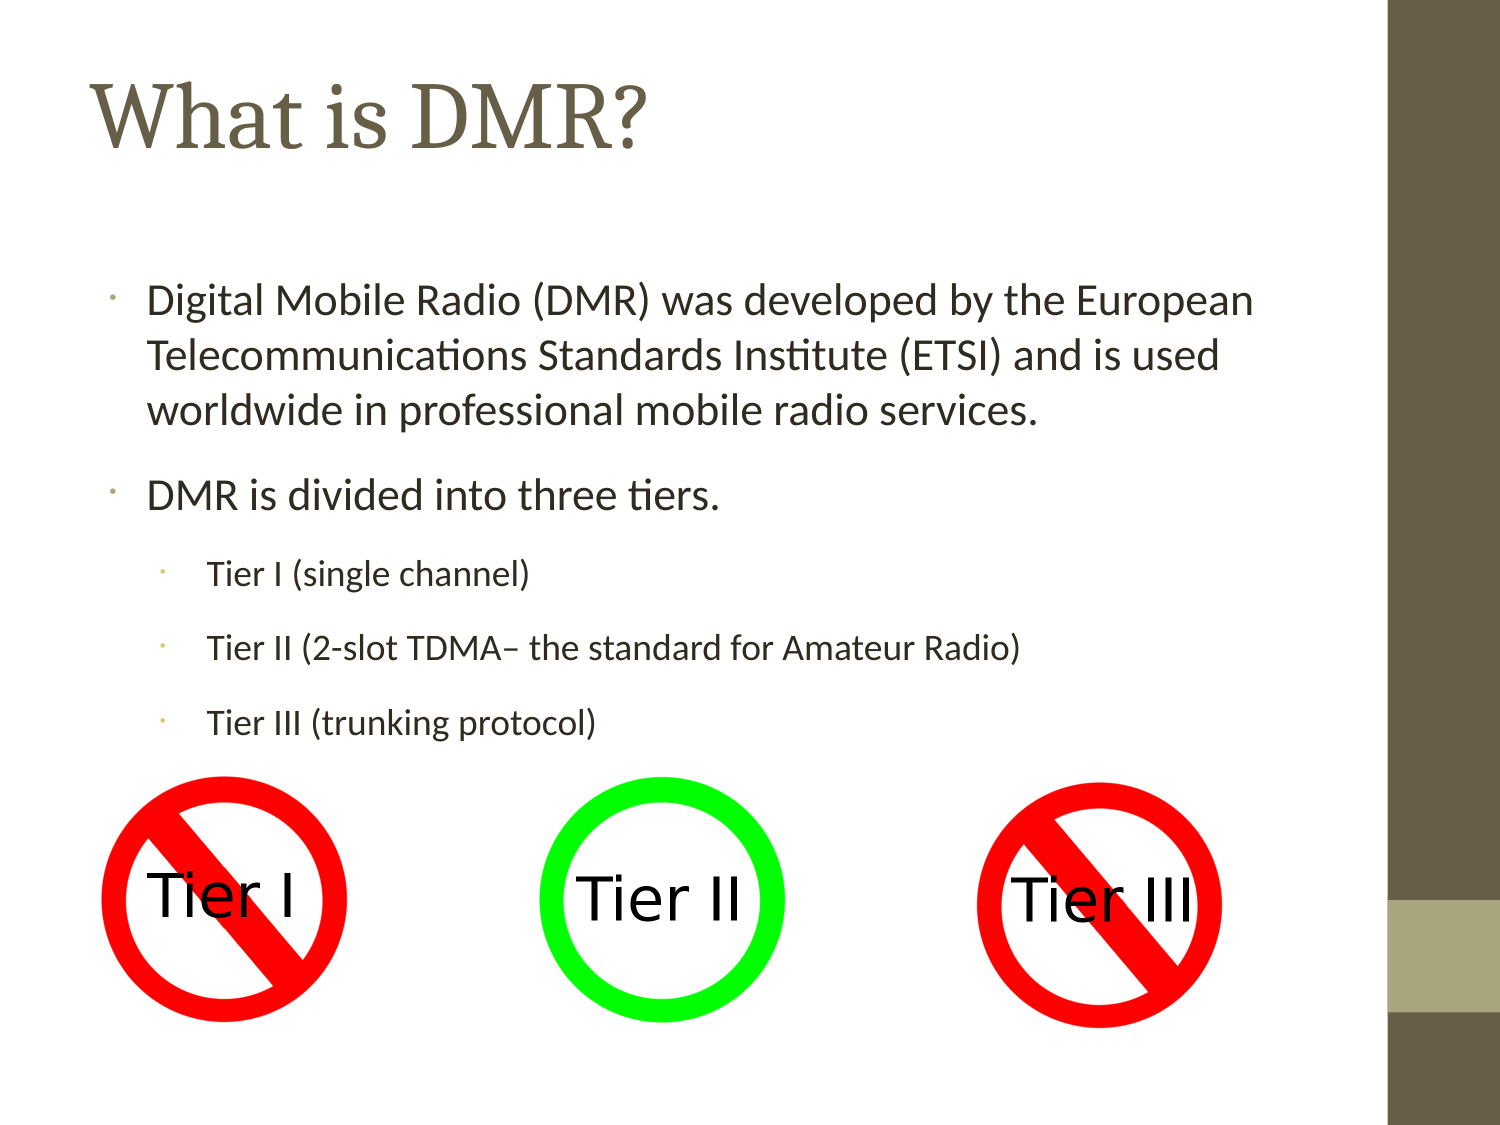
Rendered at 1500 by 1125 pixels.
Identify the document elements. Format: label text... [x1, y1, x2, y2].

title What is DMR? [75, 45, 1325, 233]
picture [537, 774, 788, 1025]
picture [975, 780, 1225, 1031]
list Digital Mobile Radio (DMR) was developed by the European Telecommunications Standards Institute (ETSI) and is used worldwide in professional mobile radio services. DMR is divided into three tiers. Tier I (single channel) Tier II (2-slot TDMA– the standard for Amateur Radio) Tier III (trunking protocol) [75, 262, 1325, 775]
picture [99, 774, 350, 1025]
